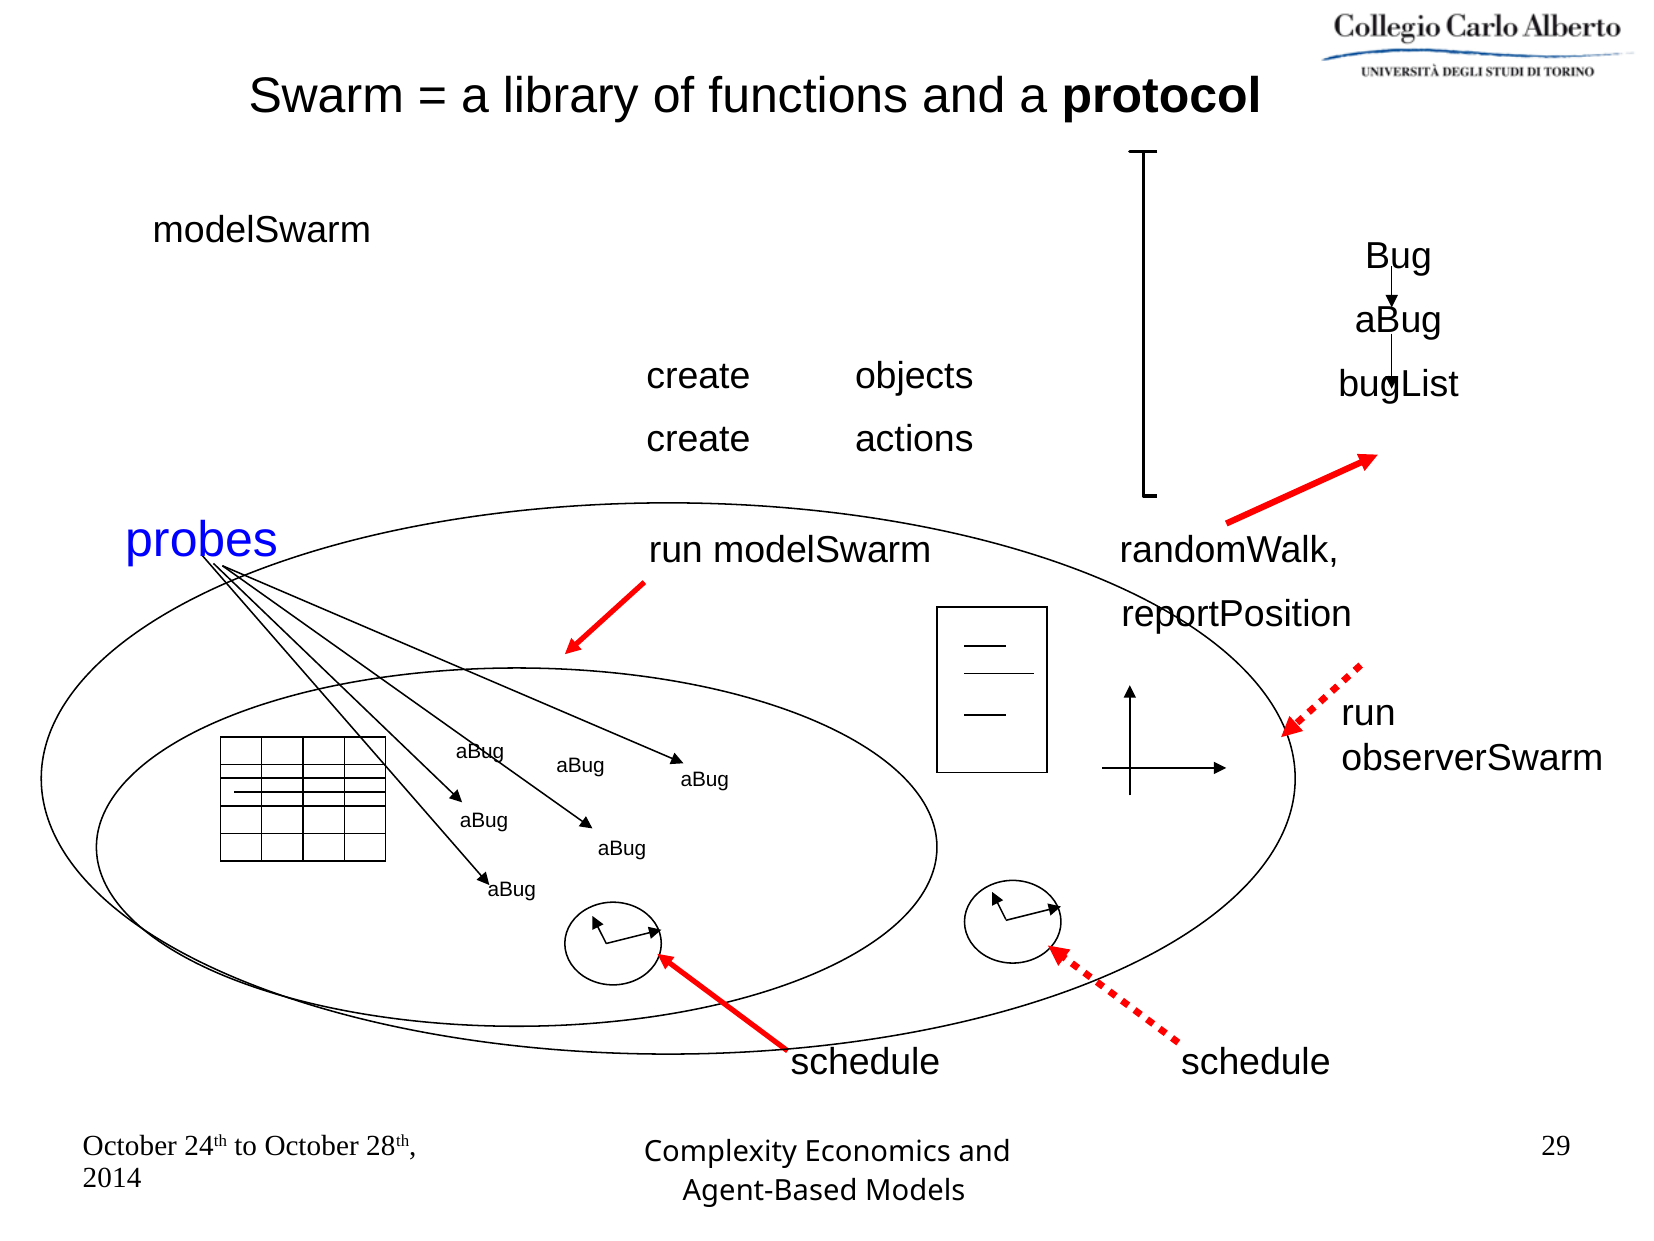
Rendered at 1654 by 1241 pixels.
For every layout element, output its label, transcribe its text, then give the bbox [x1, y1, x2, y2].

text_box aBug [582, 819, 662, 868]
text_box run modelSwarm randomWalk, reportPosition [633, 509, 1654, 642]
text_box aBug [541, 736, 620, 785]
text_box aBug [447, 723, 524, 771]
text_box run observerSwarm [1326, 672, 1654, 786]
text_box create objects create actions [631, 335, 1087, 468]
text_box aBug [440, 723, 508, 771]
text_box aBug [472, 860, 552, 909]
text_box probes [110, 491, 469, 574]
text_box schedule [775, 1022, 954, 1049]
text_box schedule [1166, 1022, 1396, 1091]
text_box Swarm = a library of functions and a protocol [188, 47, 1322, 130]
text_box modelSwarm [137, 190, 634, 258]
text_box Bug aBug bugList [1198, 216, 1599, 412]
text_box aBug [665, 750, 744, 799]
text_box aBug [445, 791, 524, 840]
text_box schedule [775, 1022, 995, 1091]
picture [1312, 0, 1645, 92]
